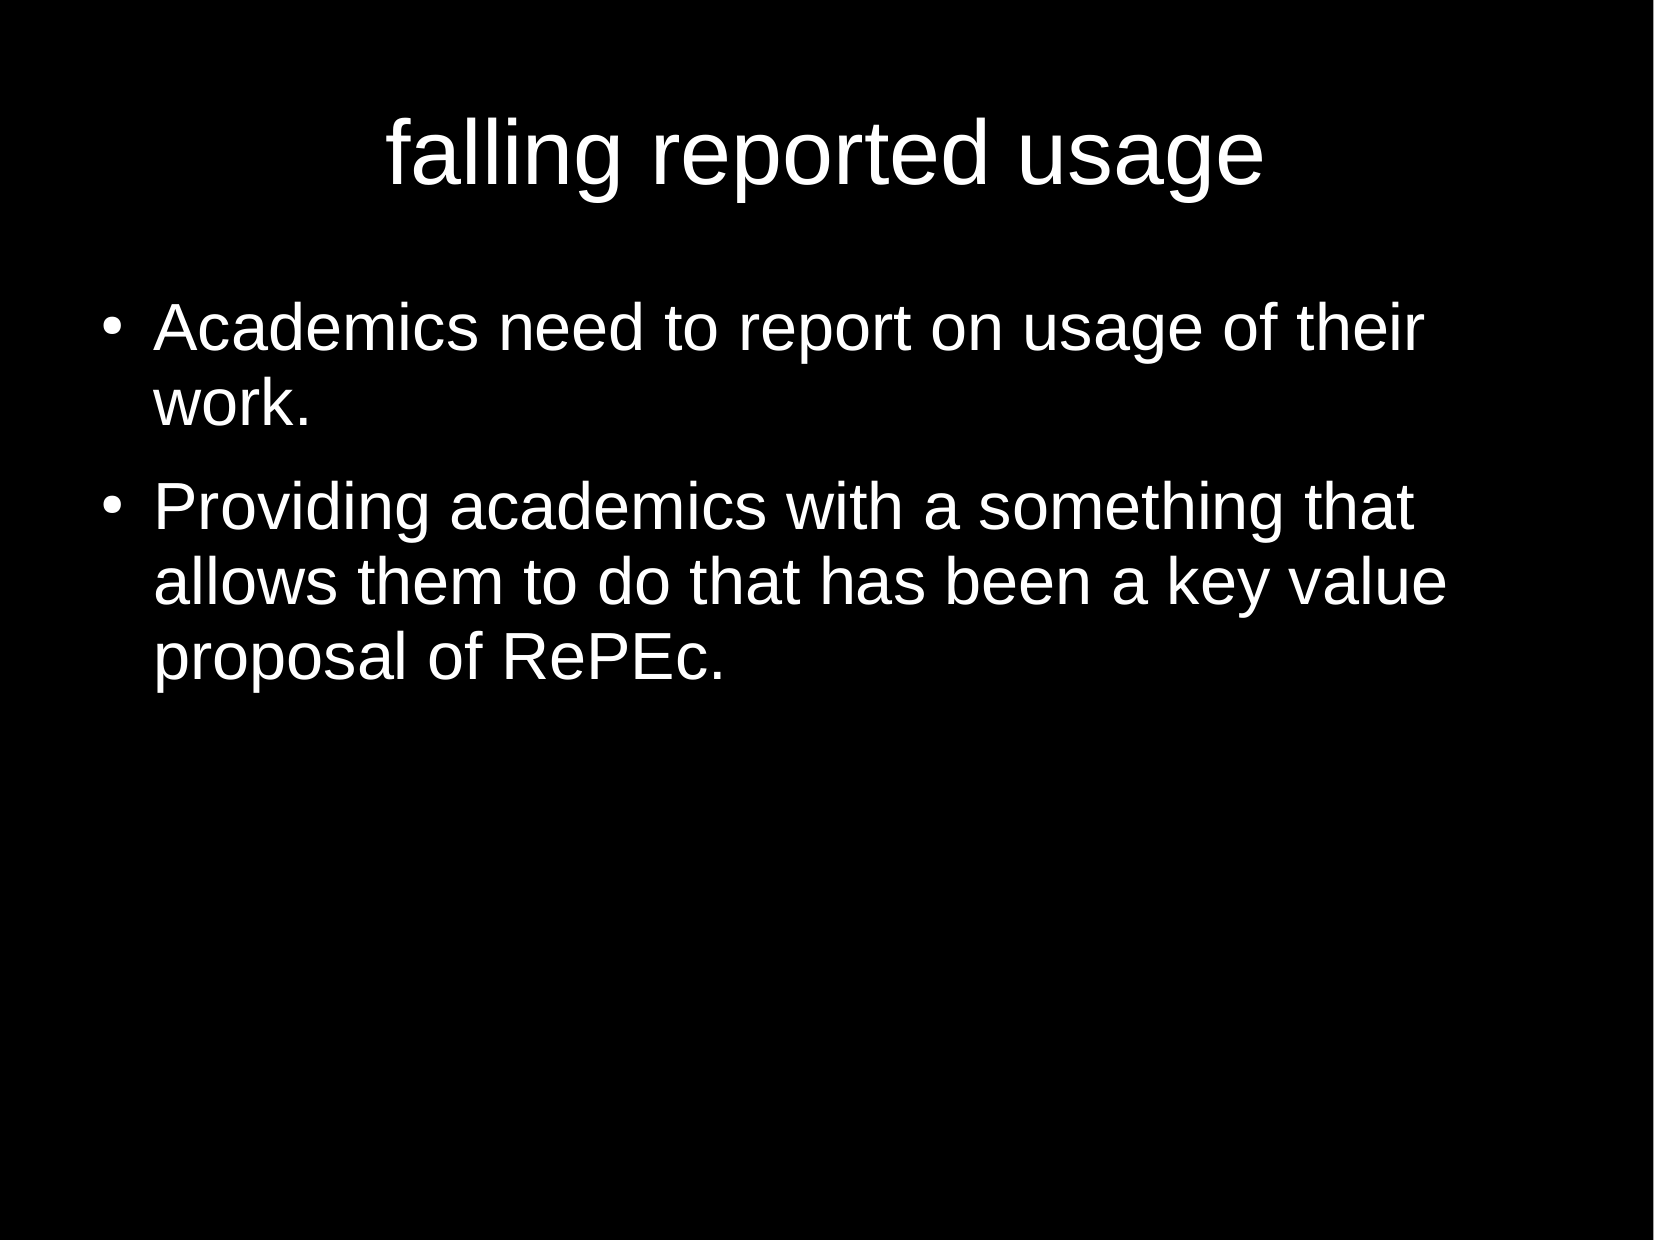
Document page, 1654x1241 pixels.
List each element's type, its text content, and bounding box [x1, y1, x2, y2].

title falling reported usage [82, 49, 1571, 257]
list Academics need to report on usage of their work. Providing academics with a something that allows them to do that has been a key value proposal of RePEc. [82, 290, 1571, 1010]
